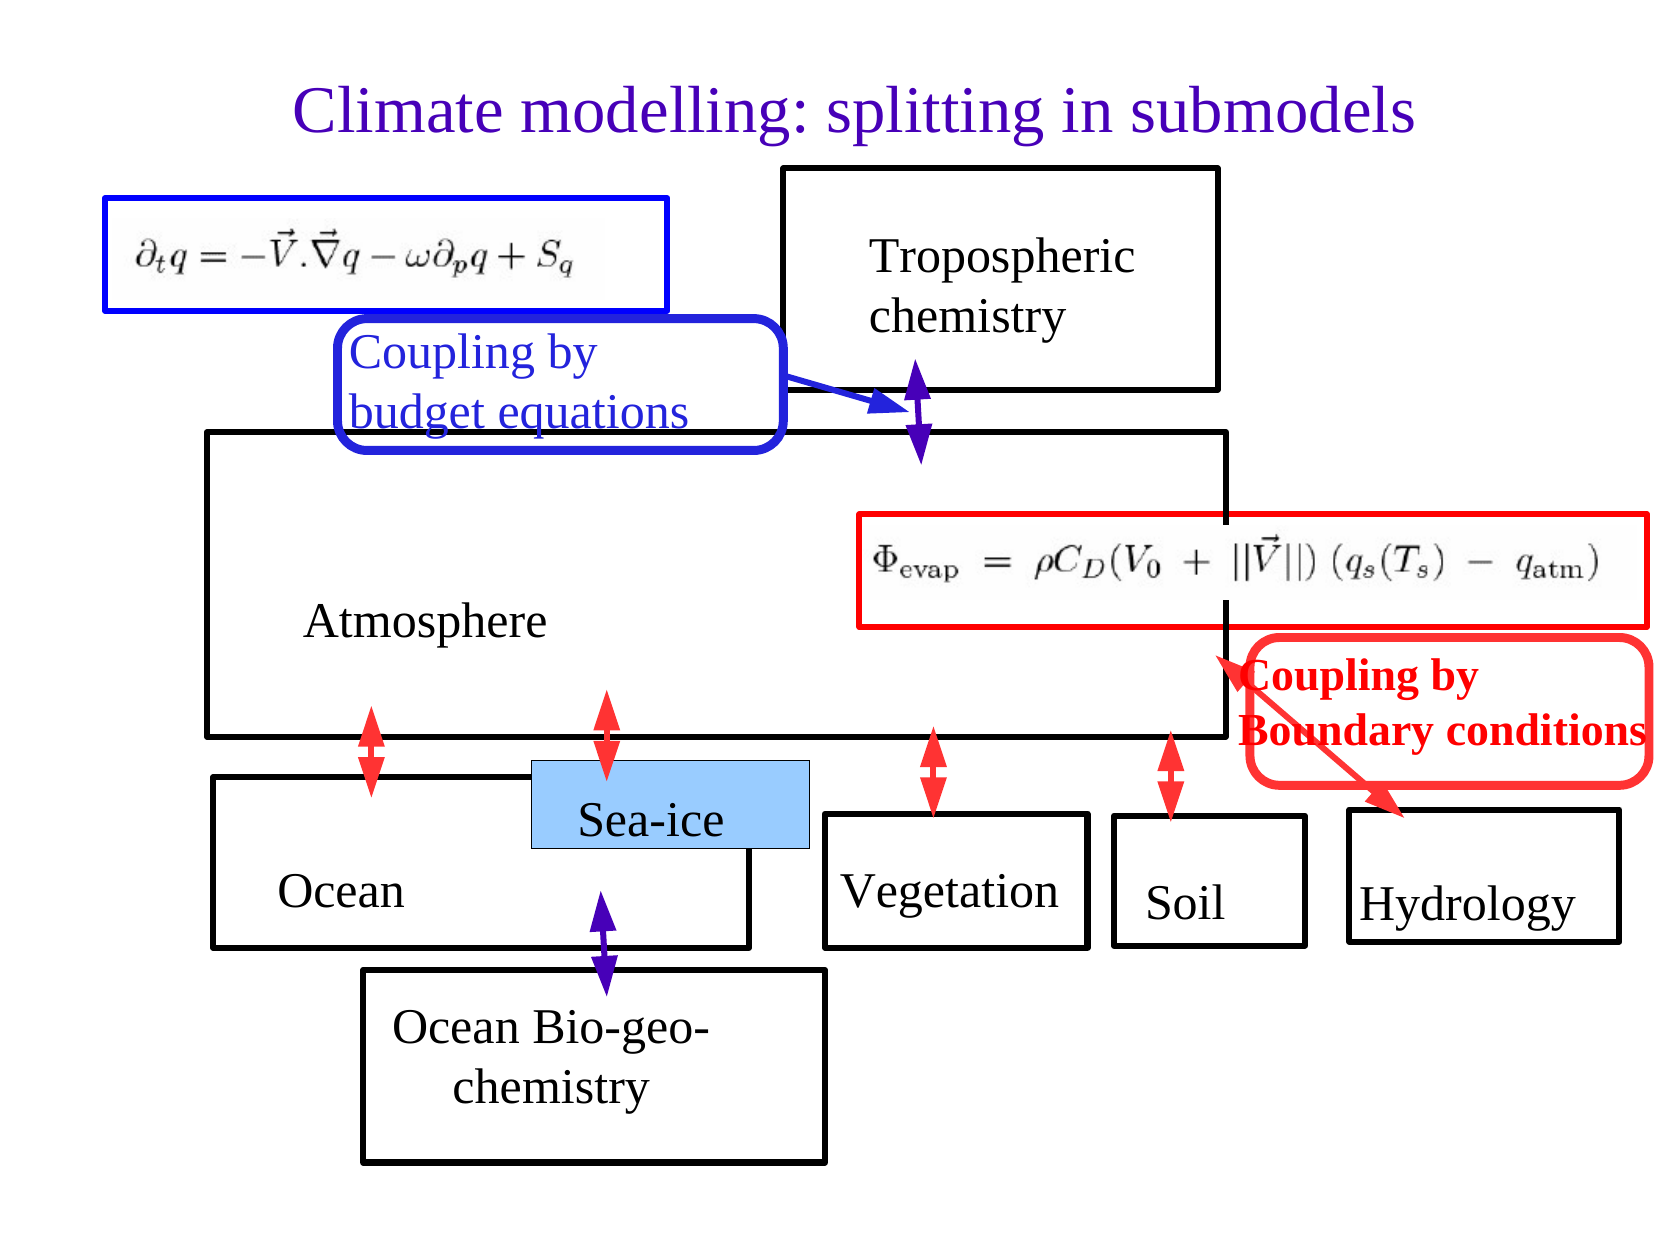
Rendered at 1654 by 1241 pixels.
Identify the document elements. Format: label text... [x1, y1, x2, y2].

text_box Ocean Bio-geo-chemistry [377, 986, 804, 1122]
picture [863, 525, 1637, 601]
text_box Soil [1130, 862, 1239, 938]
text_box Hydrology [1344, 862, 1602, 938]
text_box Coupling by budget equations [334, 310, 706, 336]
picture [112, 218, 605, 301]
text_box Coupling by Boundary conditions [1223, 637, 1654, 763]
text_box Climate modelling: splitting in submodels [278, 58, 1431, 154]
text_box [531, 760, 605, 849]
text_box [104, 198, 668, 311]
text_box Coupling by budget equations [342, 324, 706, 445]
text_box Sea-ice [562, 779, 759, 855]
text_box [608, 760, 810, 849]
text_box Tropospheric chemistry [854, 215, 1163, 350]
text_box Vegetation [825, 850, 1070, 926]
text_box [859, 514, 1223, 627]
text_box Ocean [262, 850, 418, 926]
text_box [1229, 514, 1647, 627]
text_box Atmosphere [288, 580, 563, 656]
